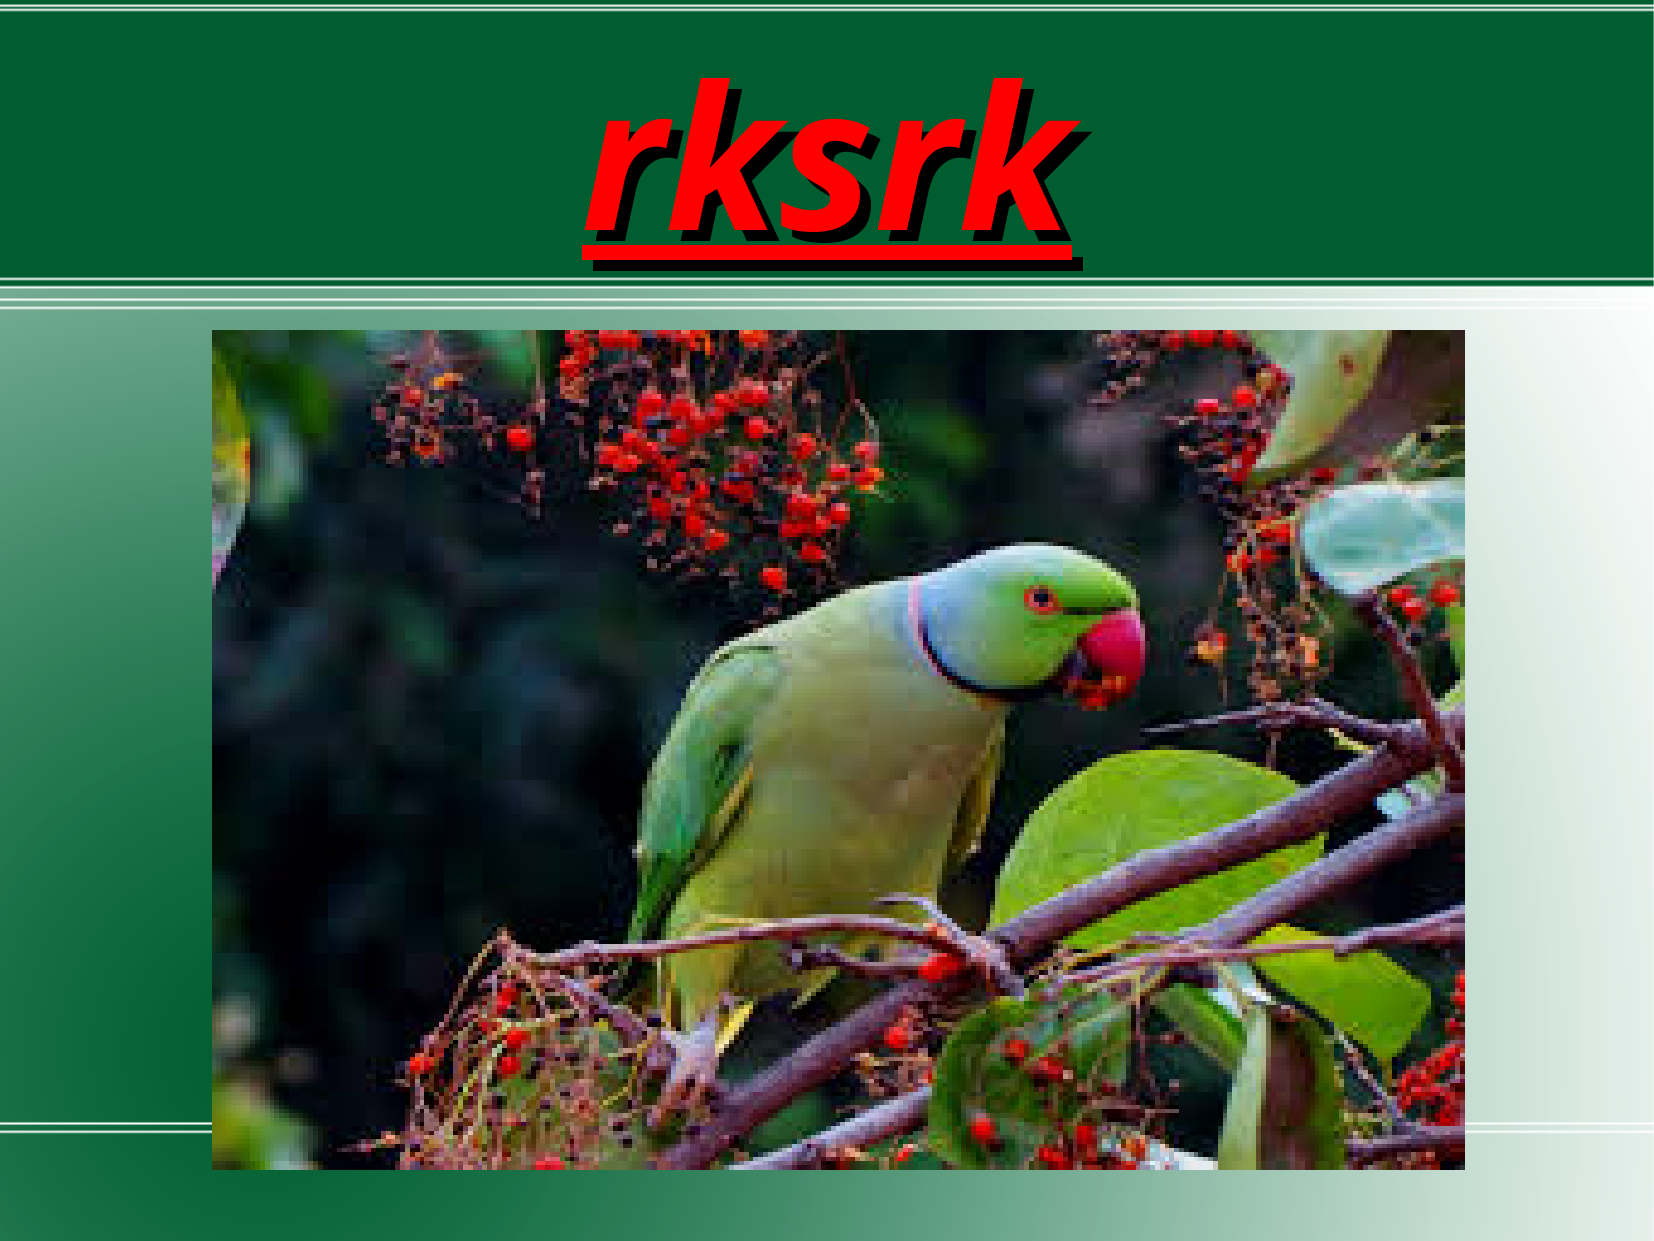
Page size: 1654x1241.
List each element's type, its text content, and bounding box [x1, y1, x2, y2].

title rksrk [82, 44, 1571, 262]
picture [0, 0, 1654, 1241]
